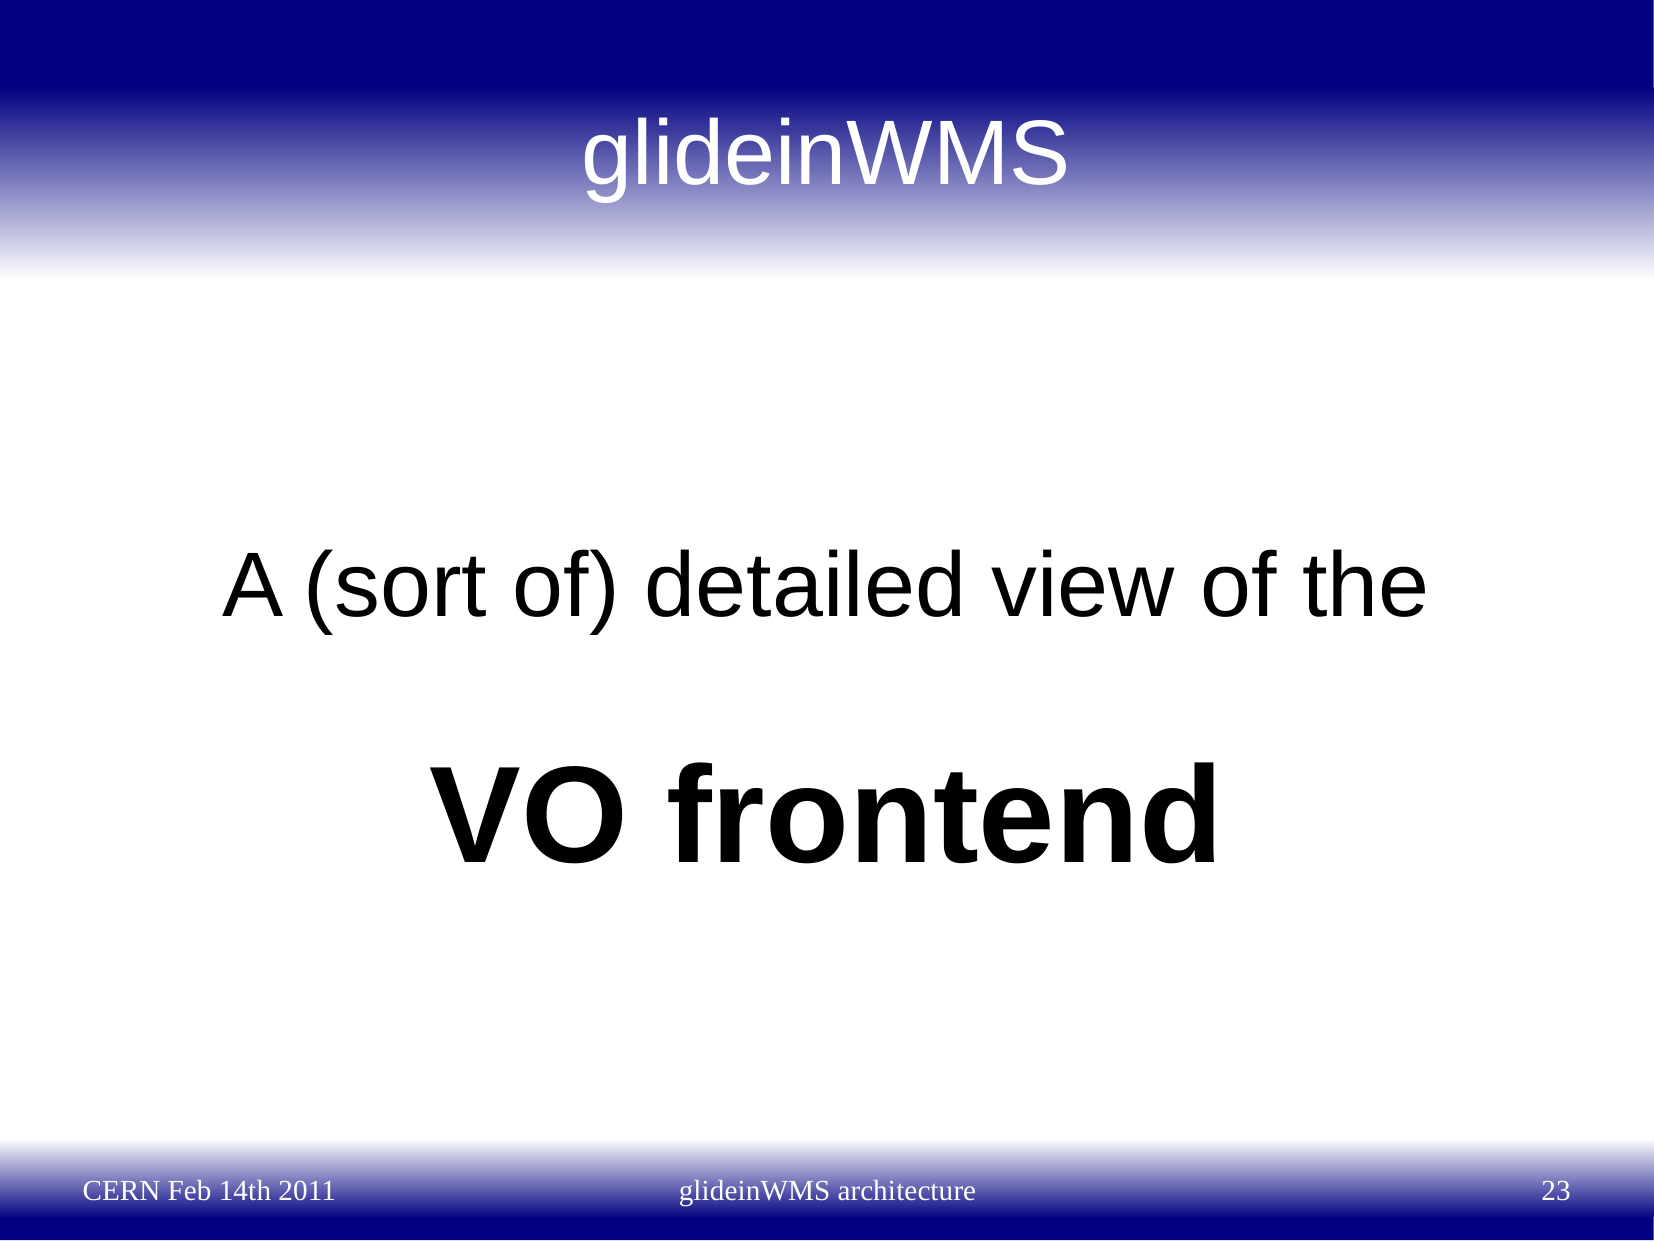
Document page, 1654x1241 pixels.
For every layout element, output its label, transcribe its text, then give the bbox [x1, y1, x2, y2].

title glideinWMS [82, 49, 1571, 257]
subtitle A (sort of) detailed view of the VO frontend [82, 297, 1571, 1128]
